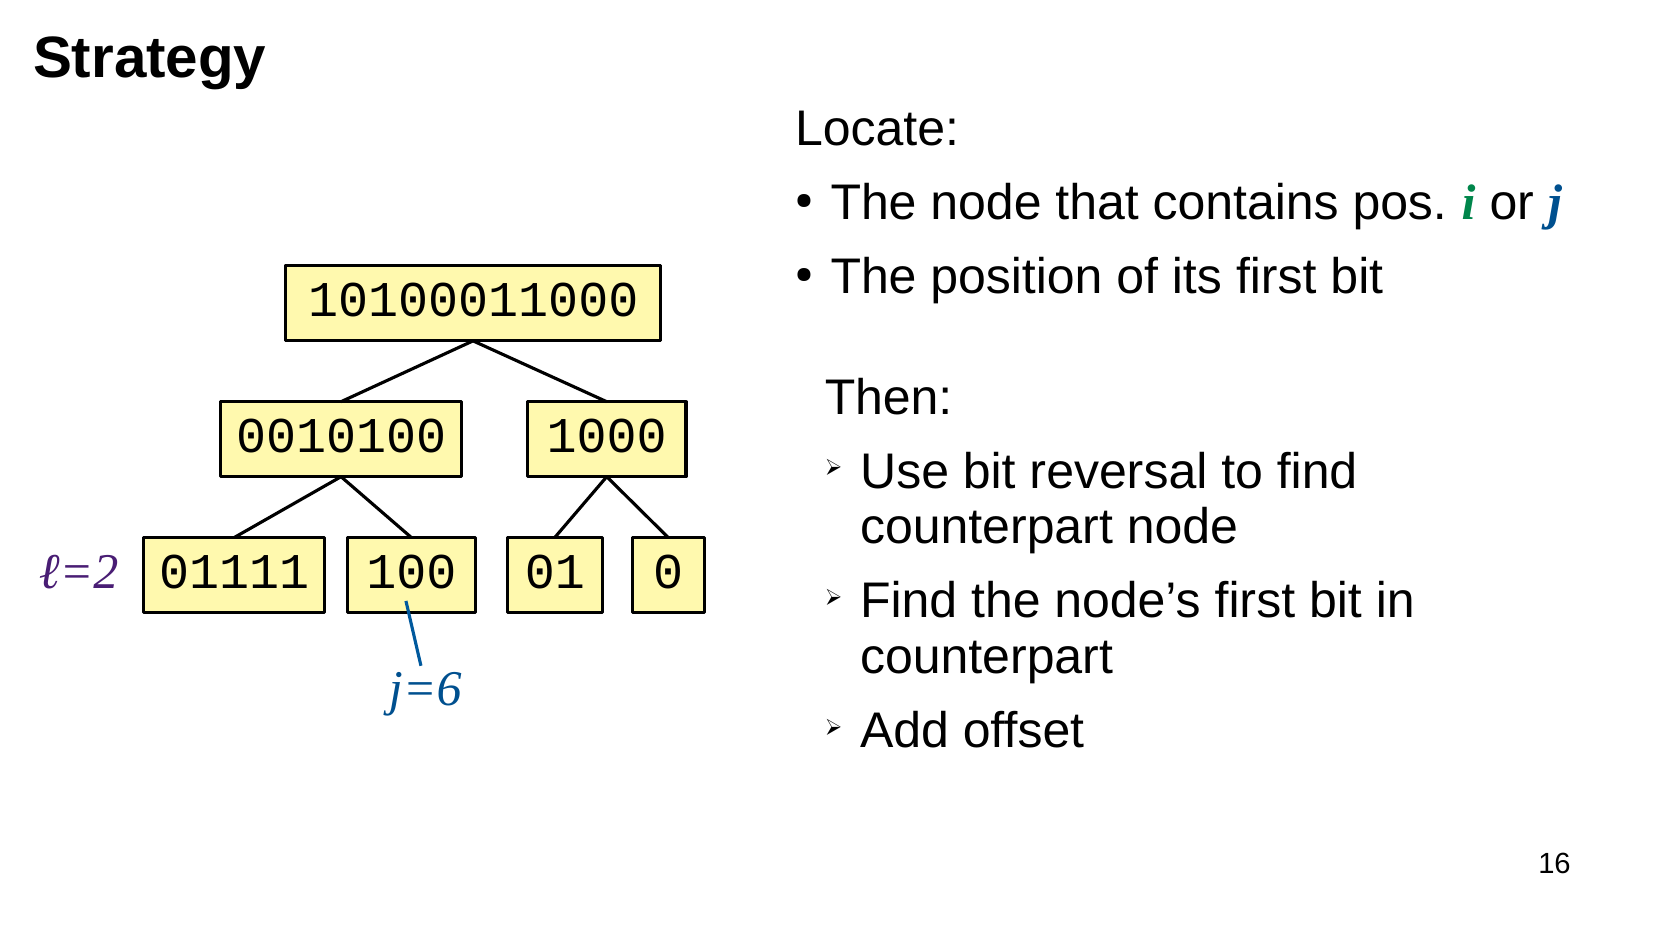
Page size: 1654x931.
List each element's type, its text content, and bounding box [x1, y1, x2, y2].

text_box 100 [347, 537, 476, 613]
text_box 0 [632, 537, 705, 613]
text_box Locate: The node that contains pos. i or j The position of its first bit [780, 92, 1578, 312]
text_box 1000 [527, 401, 686, 477]
text_box Then: Use bit reversal to find counterpart node Find the node’s first bit in counterpart Add offset [810, 361, 1636, 766]
text_box Strategy [18, 17, 523, 98]
text_box 0010100 [220, 401, 462, 477]
text_box ℓ=2 [24, 536, 136, 607]
text_box 01111 [143, 537, 325, 613]
text_box 10100011000 [285, 265, 661, 341]
text_box 01 [507, 537, 603, 613]
text_box j=6 [374, 653, 478, 725]
